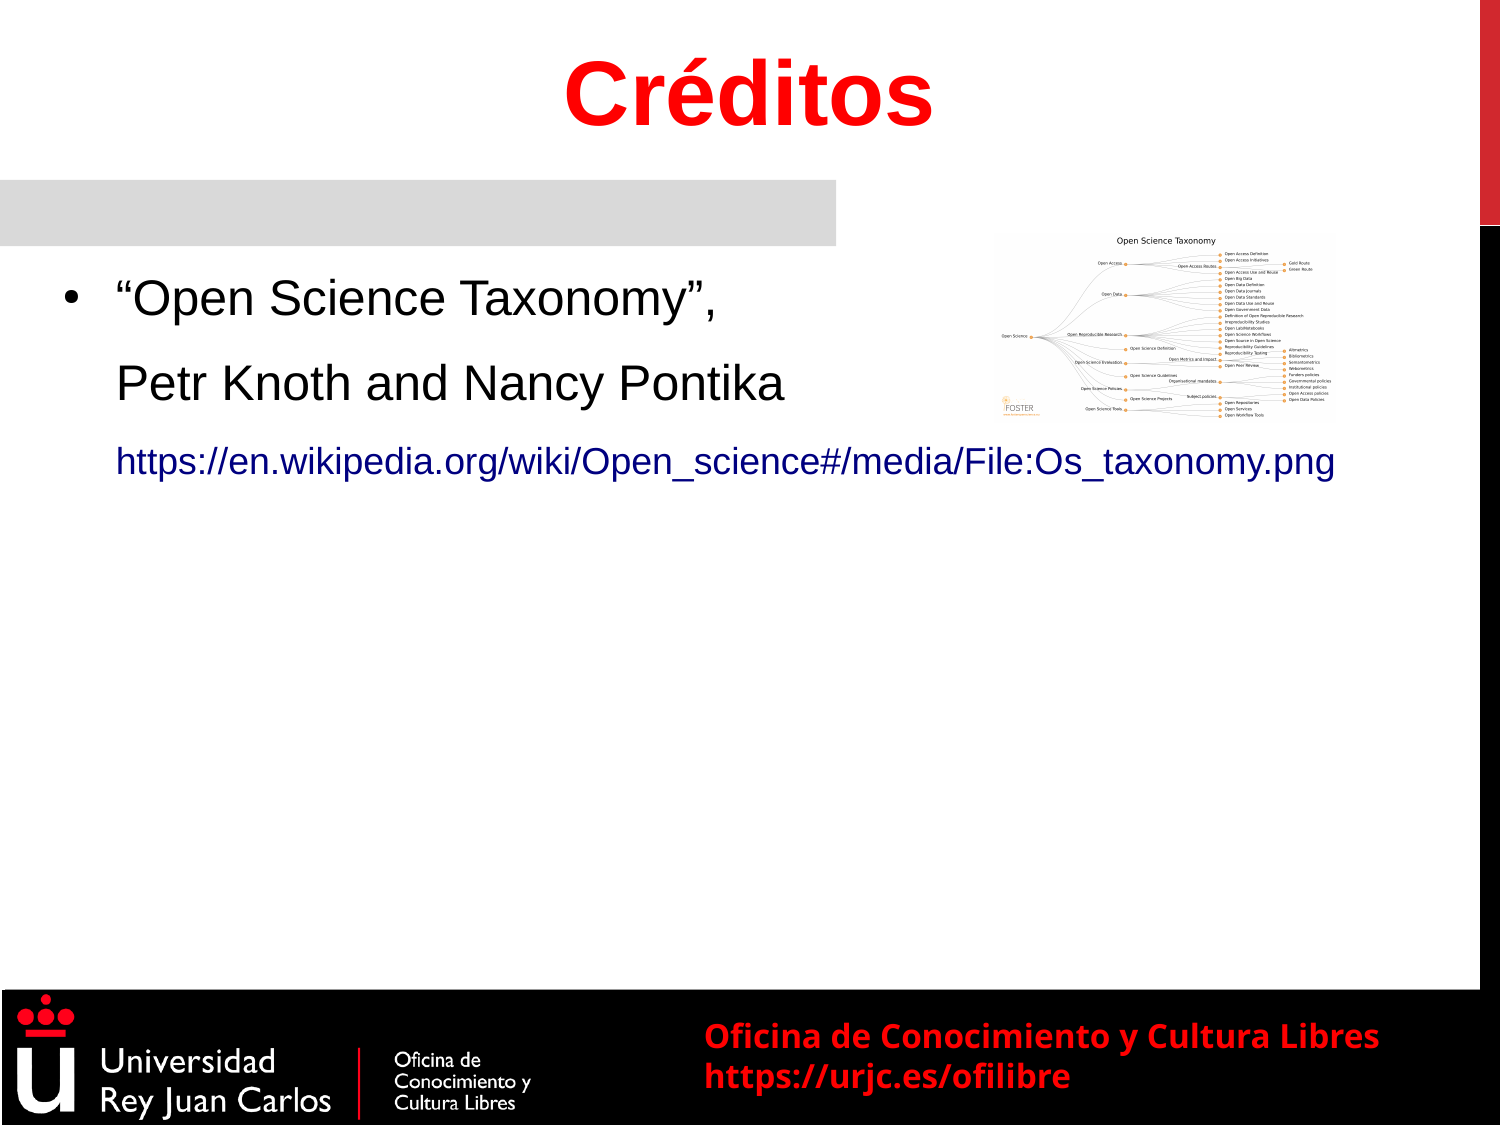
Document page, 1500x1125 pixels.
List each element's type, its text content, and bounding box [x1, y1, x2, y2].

title Créditos [75, 15, 1425, 172]
list “Open Science Taxonomy”, Petr Knoth and Nancy Pontika https://en.wikipedia.org/wiki/Open_science#/media/File:Os_taxonomy.png [45, 270, 1471, 960]
picture [17, 994, 531, 1120]
picture [994, 233, 1336, 423]
